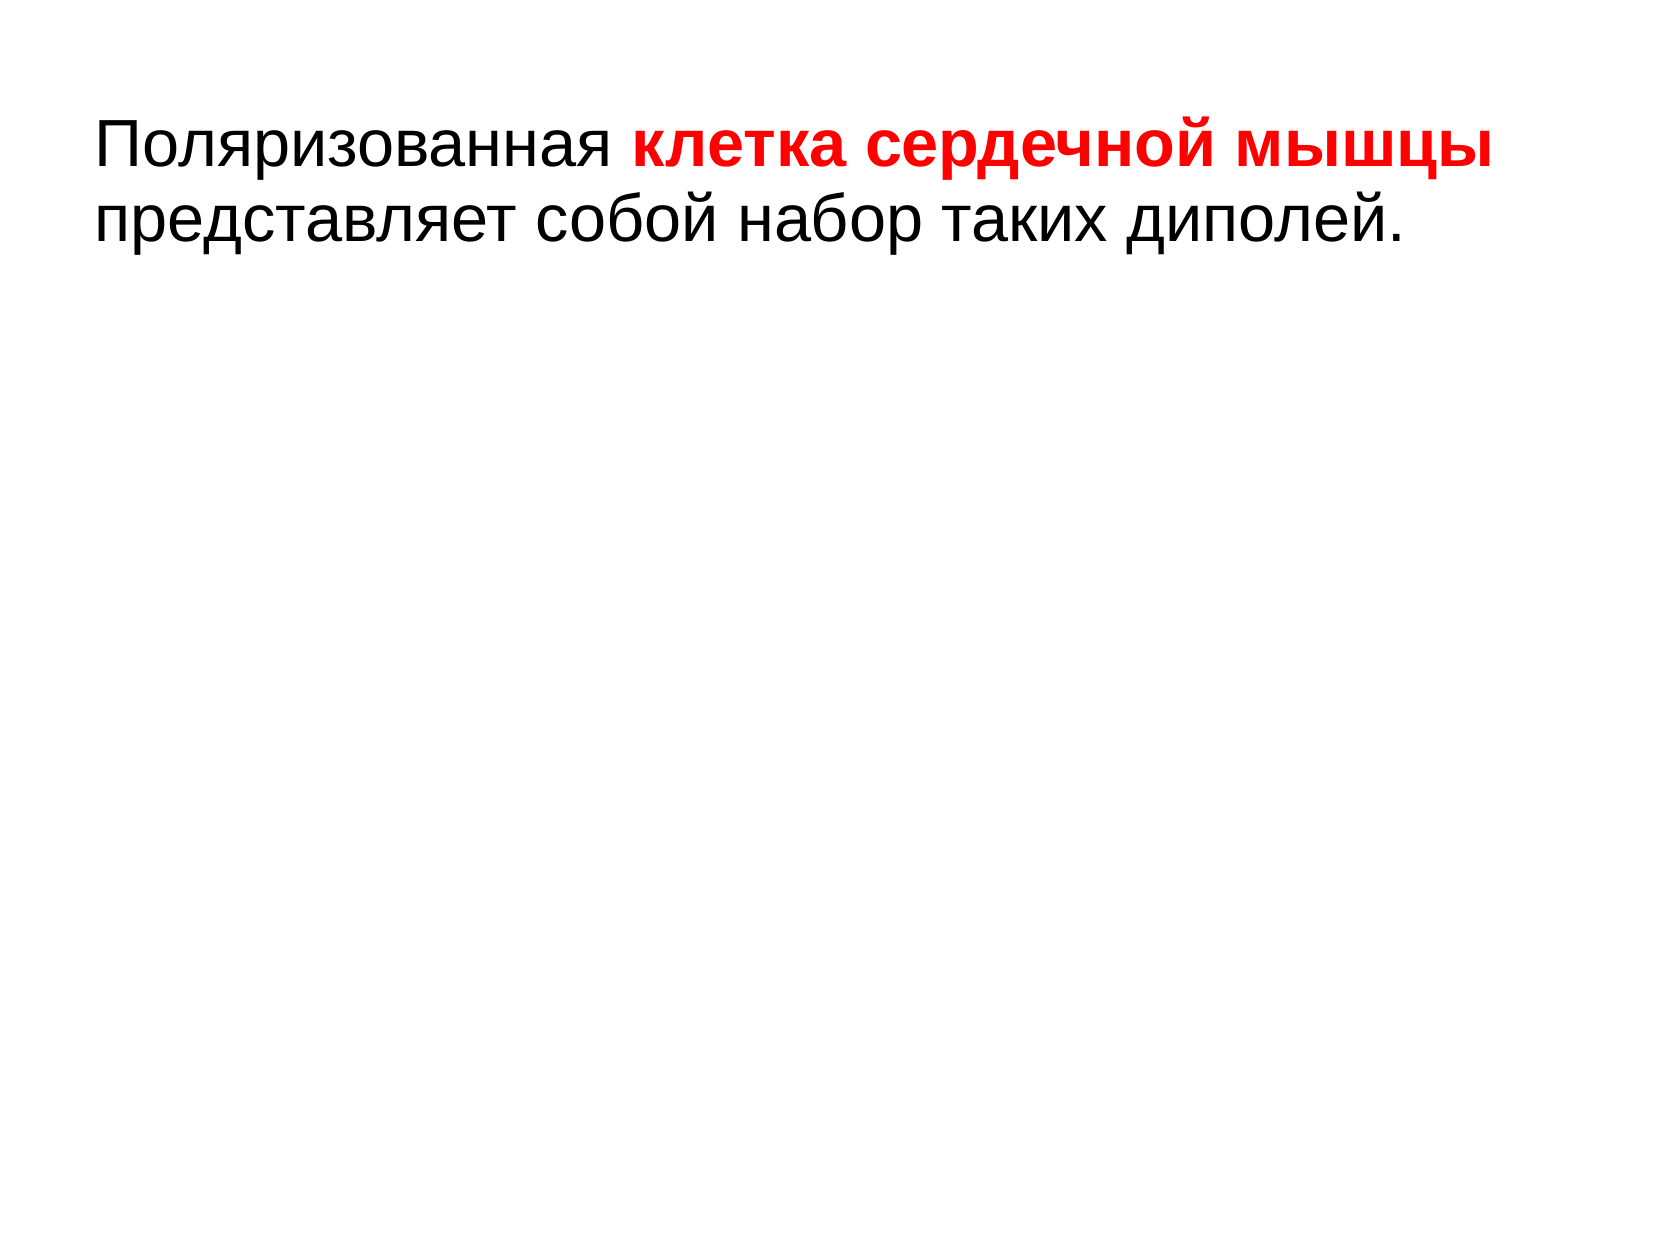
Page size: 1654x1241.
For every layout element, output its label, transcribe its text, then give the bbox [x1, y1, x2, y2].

subtitle Поляризованная клетка сердечной мышцы представляет собой набор таких диполей. [94, 106, 1583, 331]
